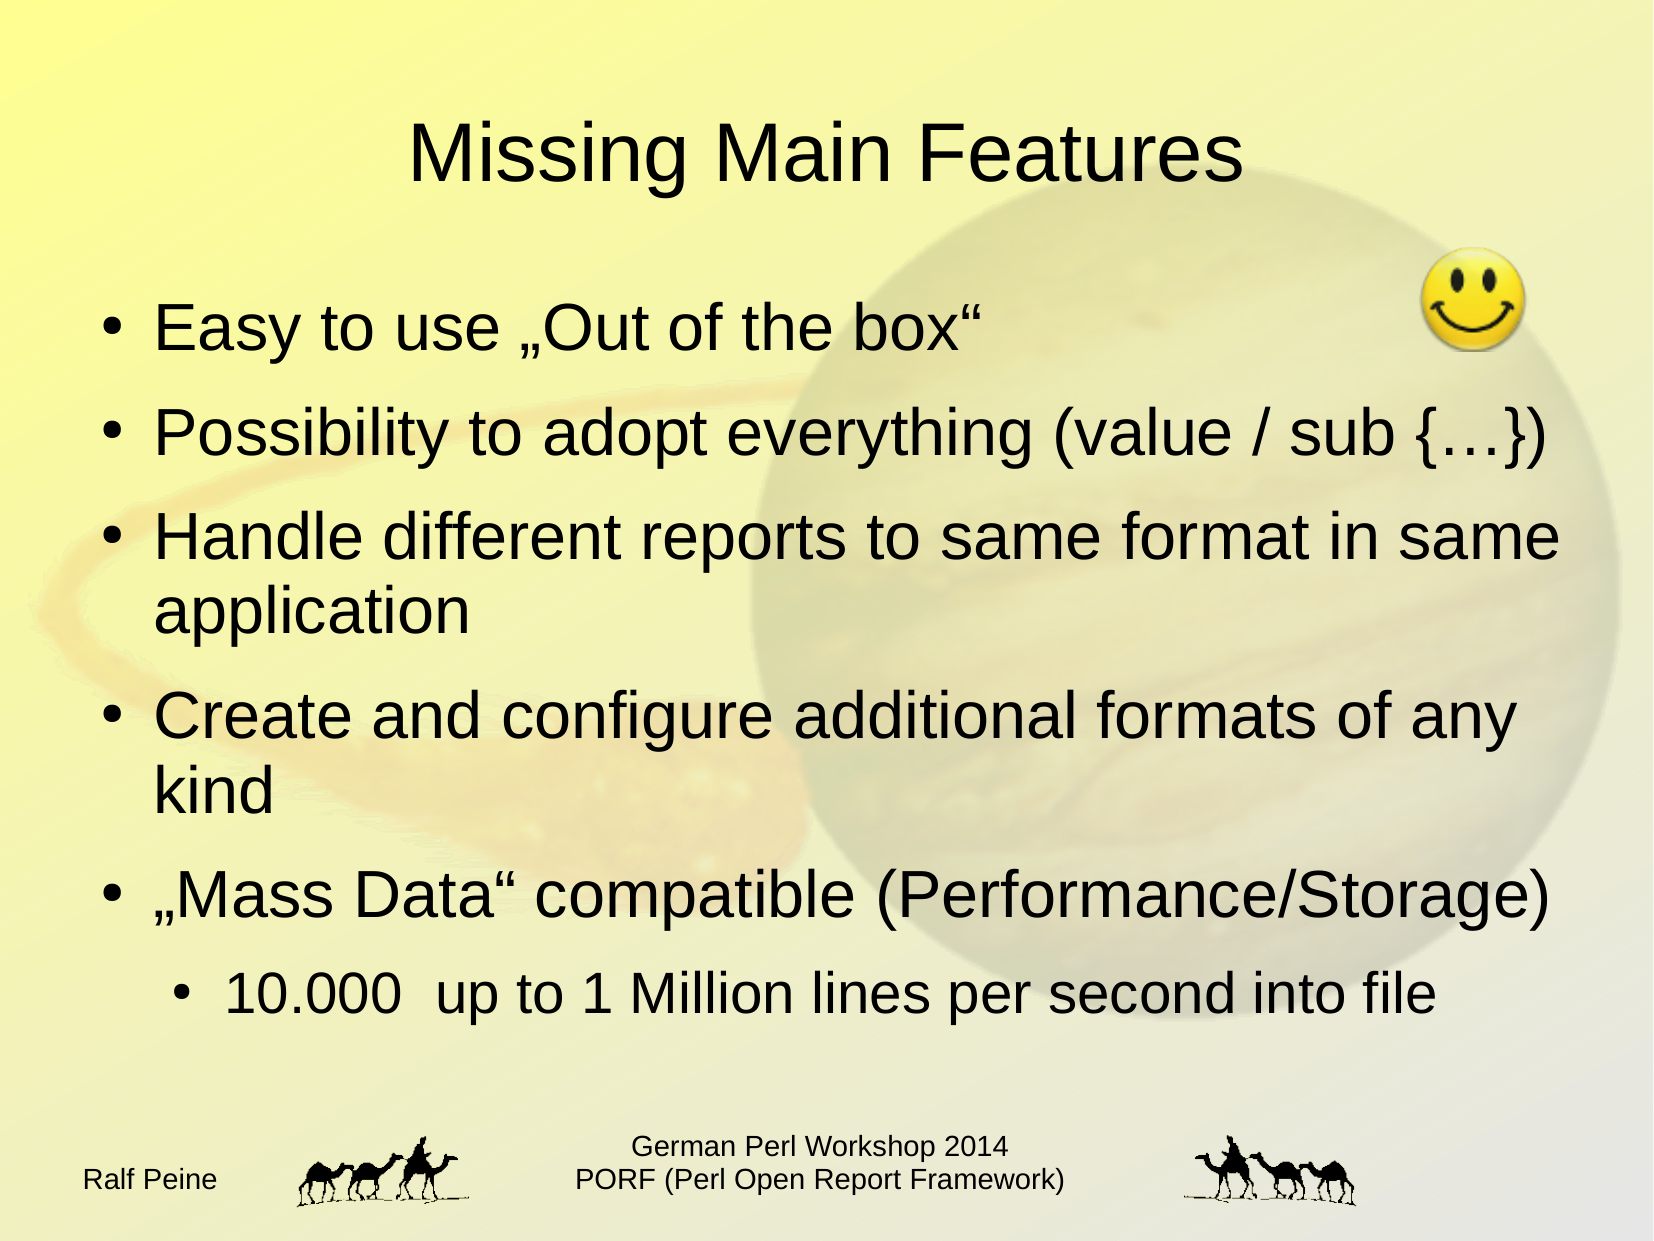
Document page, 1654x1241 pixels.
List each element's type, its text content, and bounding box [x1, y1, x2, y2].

picture [1184, 1133, 1362, 1213]
picture [3, 138, 1654, 1054]
picture [291, 1134, 469, 1214]
title Missing Main Features [82, 49, 1571, 257]
list Easy to use „Out of the box“ Possibility to adopt everything (value / sub {…}) Handle different reports to same format in same application Create and configure additional formats of any kind „Mass Data“ compatible (Performance/Storage) 10.000 up to 1 Million lines per second into file [82, 290, 1571, 1109]
